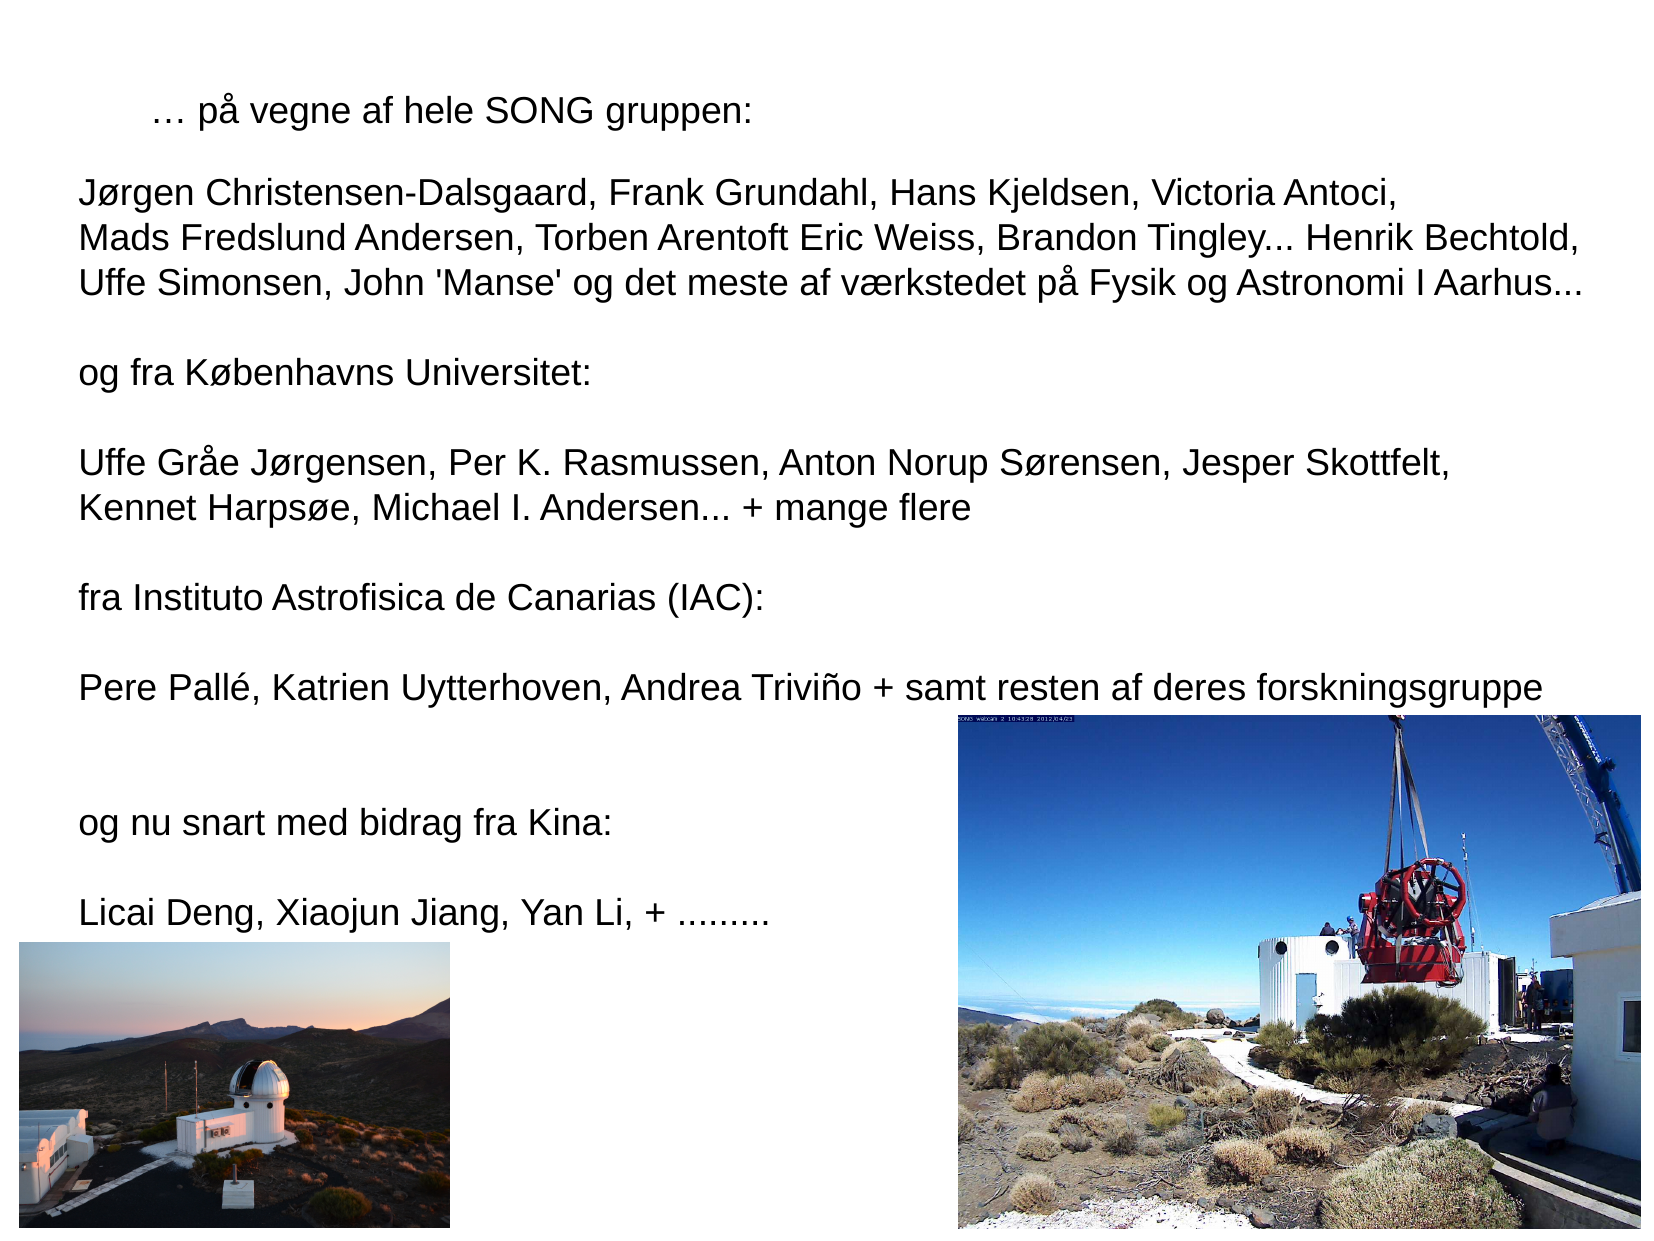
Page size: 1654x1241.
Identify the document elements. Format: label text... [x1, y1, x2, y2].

text_box Jørgen Christensen-Dalsgaard, Frank Grundahl, Hans Kjeldsen, Victoria Antoci, Mads Fredslund Andersen, Torben Arentoft Eric Weiss, Brandon Tingley... Henrik Bechtold, Uffe Simonsen, John 'Manse' og det meste af værkstedet på Fysik og Astronomi I Aarhus... og fra Københavns Universitet: Uffe Gråe Jørgensen, Per K. Rasmussen, Anton Norup Sørensen, Jesper Skottfelt, Kennet Harpsøe, Michael I. Andersen... + mange flere fra Instituto Astrofisica de Canarias (IAC): Pere Pallé, Katrien Uytterhoven, Andrea Triviño + samt resten af deres forskningsgruppe og nu snart med bidrag fra Kina: Licai Deng, Xiaojun Jiang, Yan Li, + ......... [63, 160, 1601, 890]
text_box … på vegne af hele SONG gruppen: [134, 78, 769, 136]
picture [19, 942, 450, 1228]
picture [958, 715, 1641, 1229]
